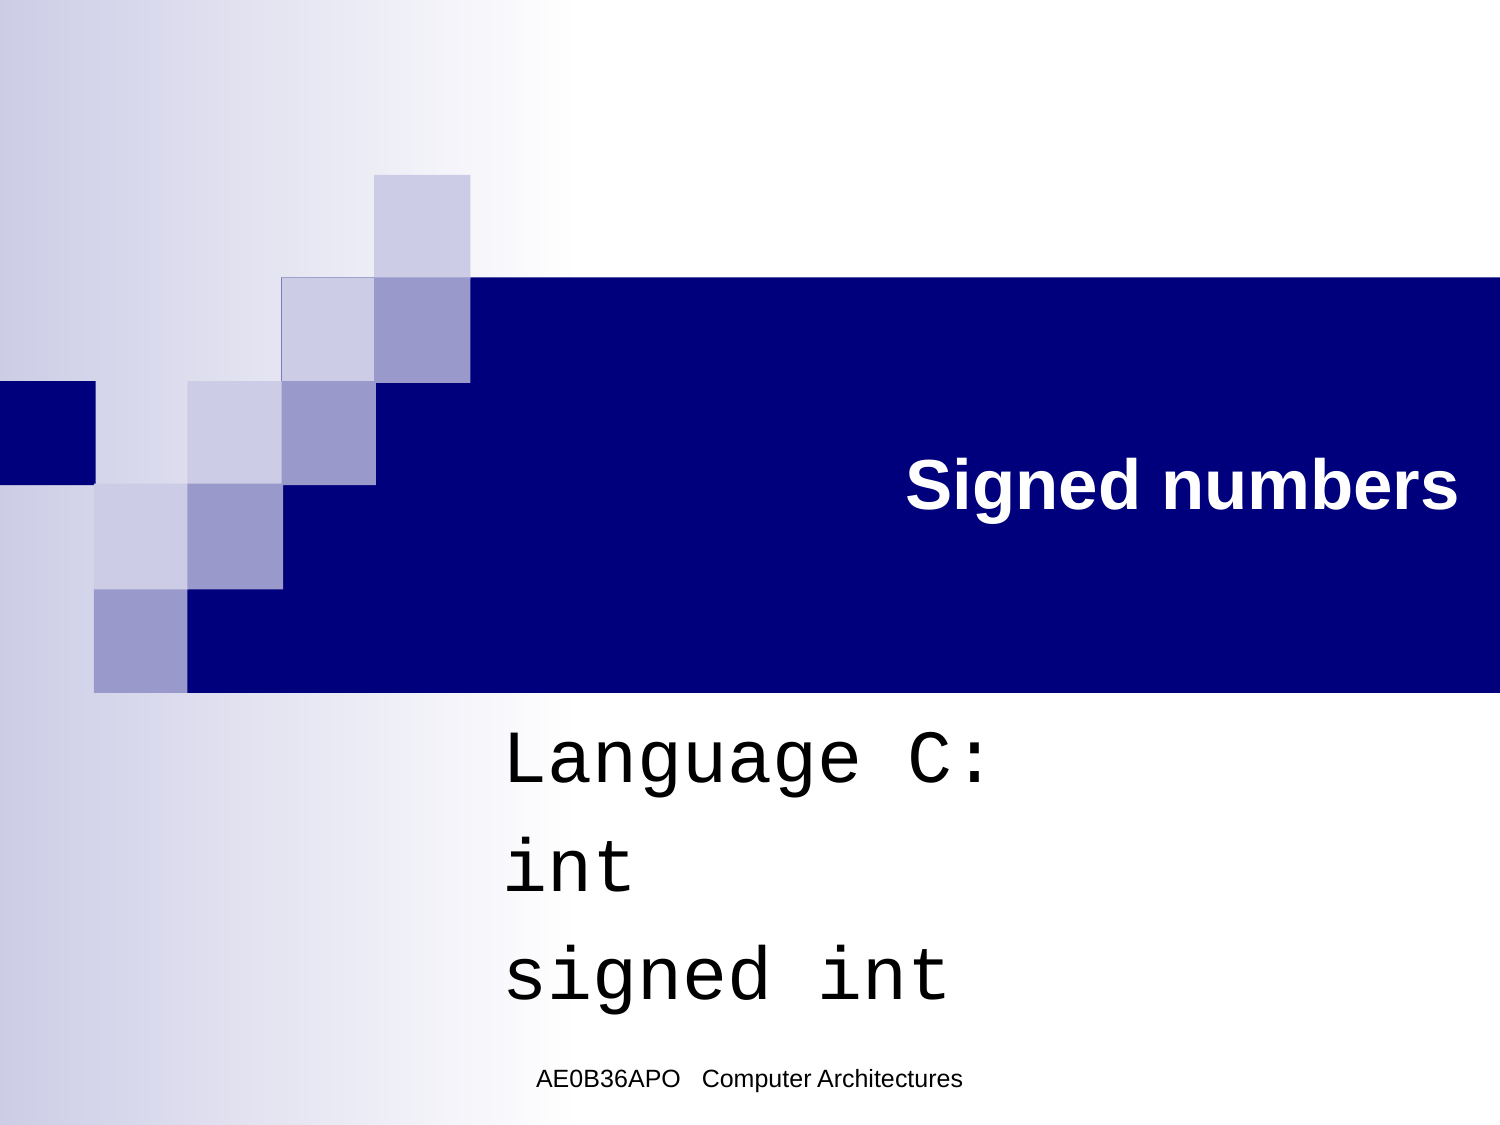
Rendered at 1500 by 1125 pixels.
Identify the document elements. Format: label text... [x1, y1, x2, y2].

subtitle Language C: int signed int [487, 699, 1476, 988]
title Signed numbers [487, 299, 1476, 663]
text_box AE0B36APO Computer Architectures [512, 1025, 988, 1101]
